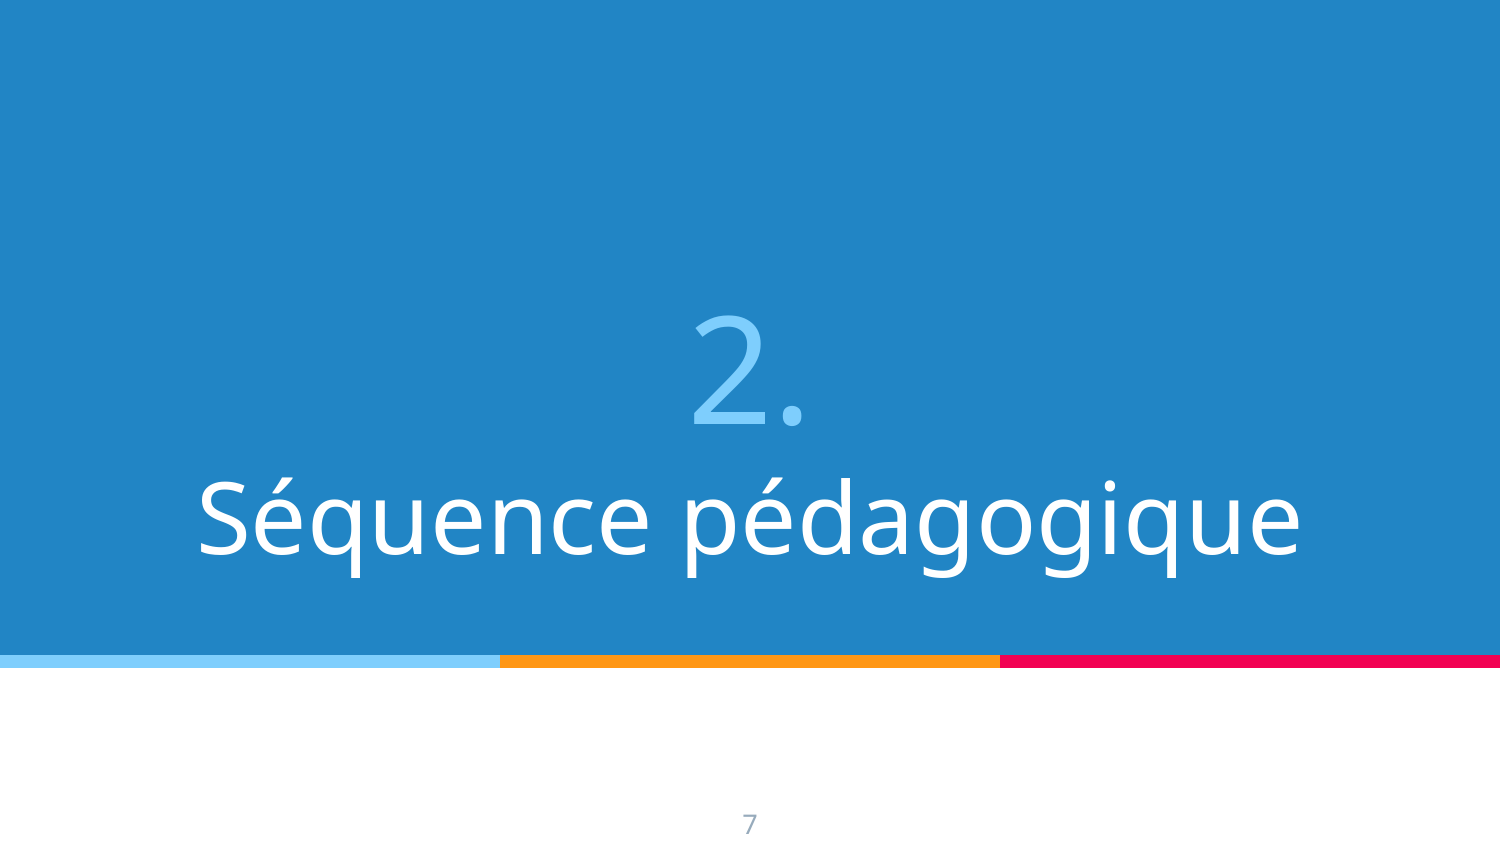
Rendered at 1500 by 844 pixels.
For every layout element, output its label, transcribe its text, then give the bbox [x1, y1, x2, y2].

text_box 7 [0, 792, 1500, 844]
title 2. Séquence pédagogique [112, 259, 1388, 451]
